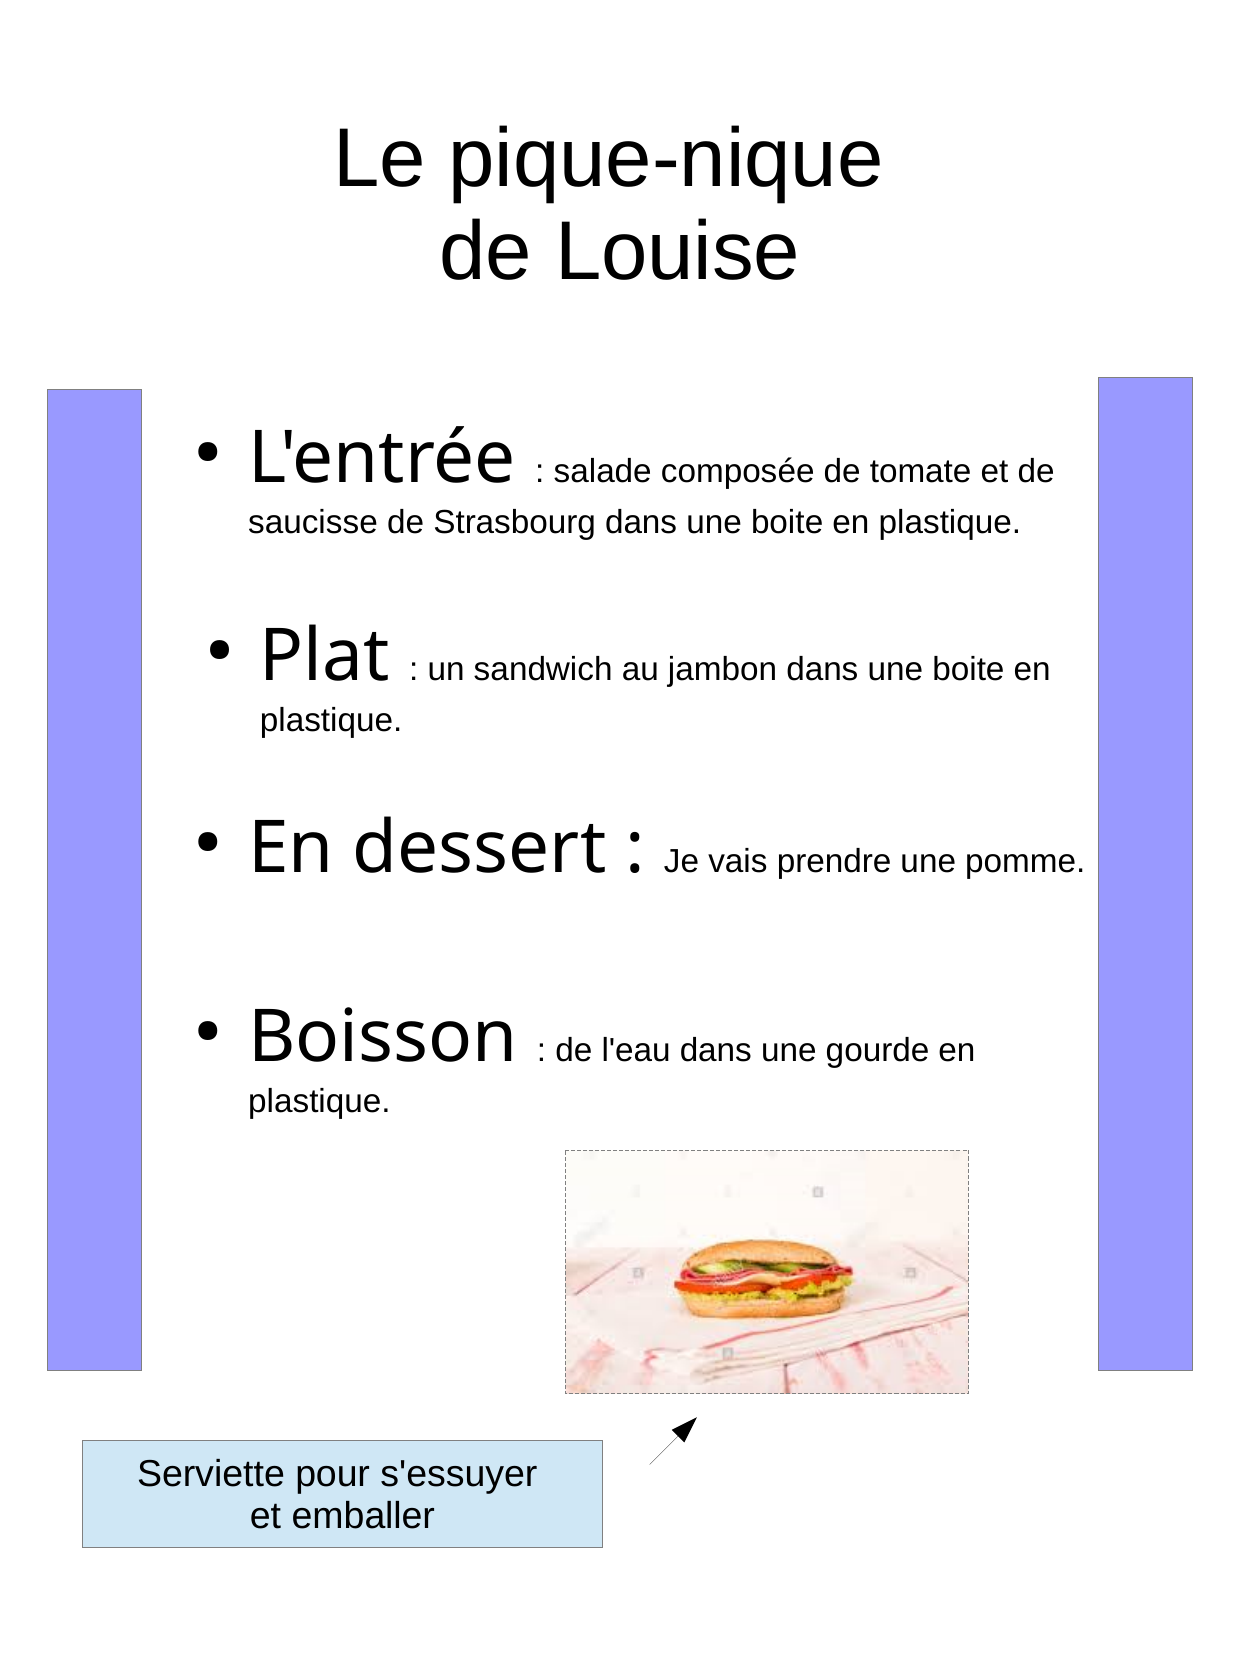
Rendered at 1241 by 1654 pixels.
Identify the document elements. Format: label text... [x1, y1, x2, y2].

list En dessert : Je vais prendre une pomme. [177, 793, 1087, 982]
picture [565, 1182, 969, 1394]
list Boisson : de l'eau dans une gourde en plastique. [177, 982, 1087, 1182]
text_box [47, 389, 142, 1371]
text_box Serviette pour s'essuyer et emballer [82, 1440, 603, 1548]
list Plat : un sandwich au jambon dans une boite en plastique. [188, 602, 1098, 801]
title Le pique-nique de Louise [62, 65, 1179, 342]
text_box [1098, 377, 1193, 1371]
list L'entrée : salade composée de tomate et de saucisse de Strasbourg dans une boite en plastique. [177, 404, 1087, 603]
